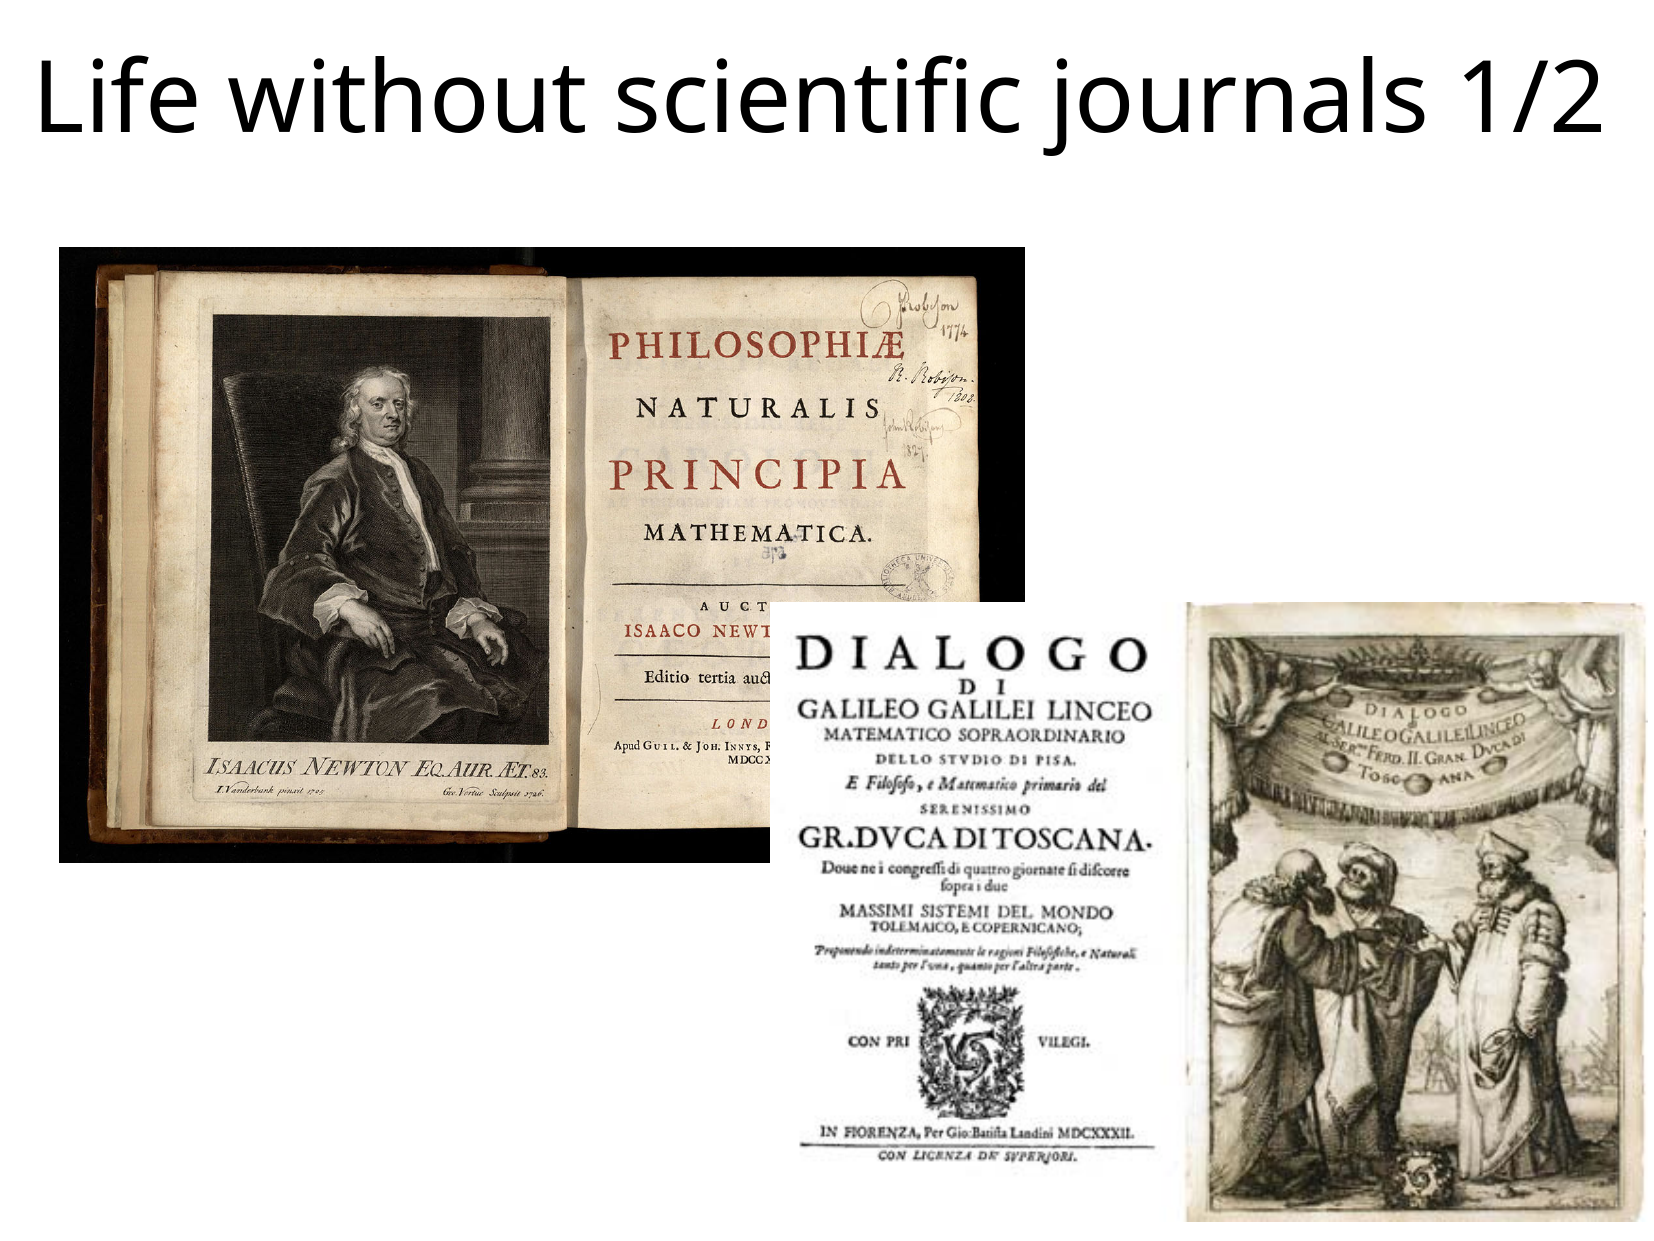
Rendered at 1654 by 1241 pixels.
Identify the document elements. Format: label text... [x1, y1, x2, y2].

picture [59, 247, 1648, 1222]
text_box Life without scientific journals 1/2 [0, 17, 1642, 166]
